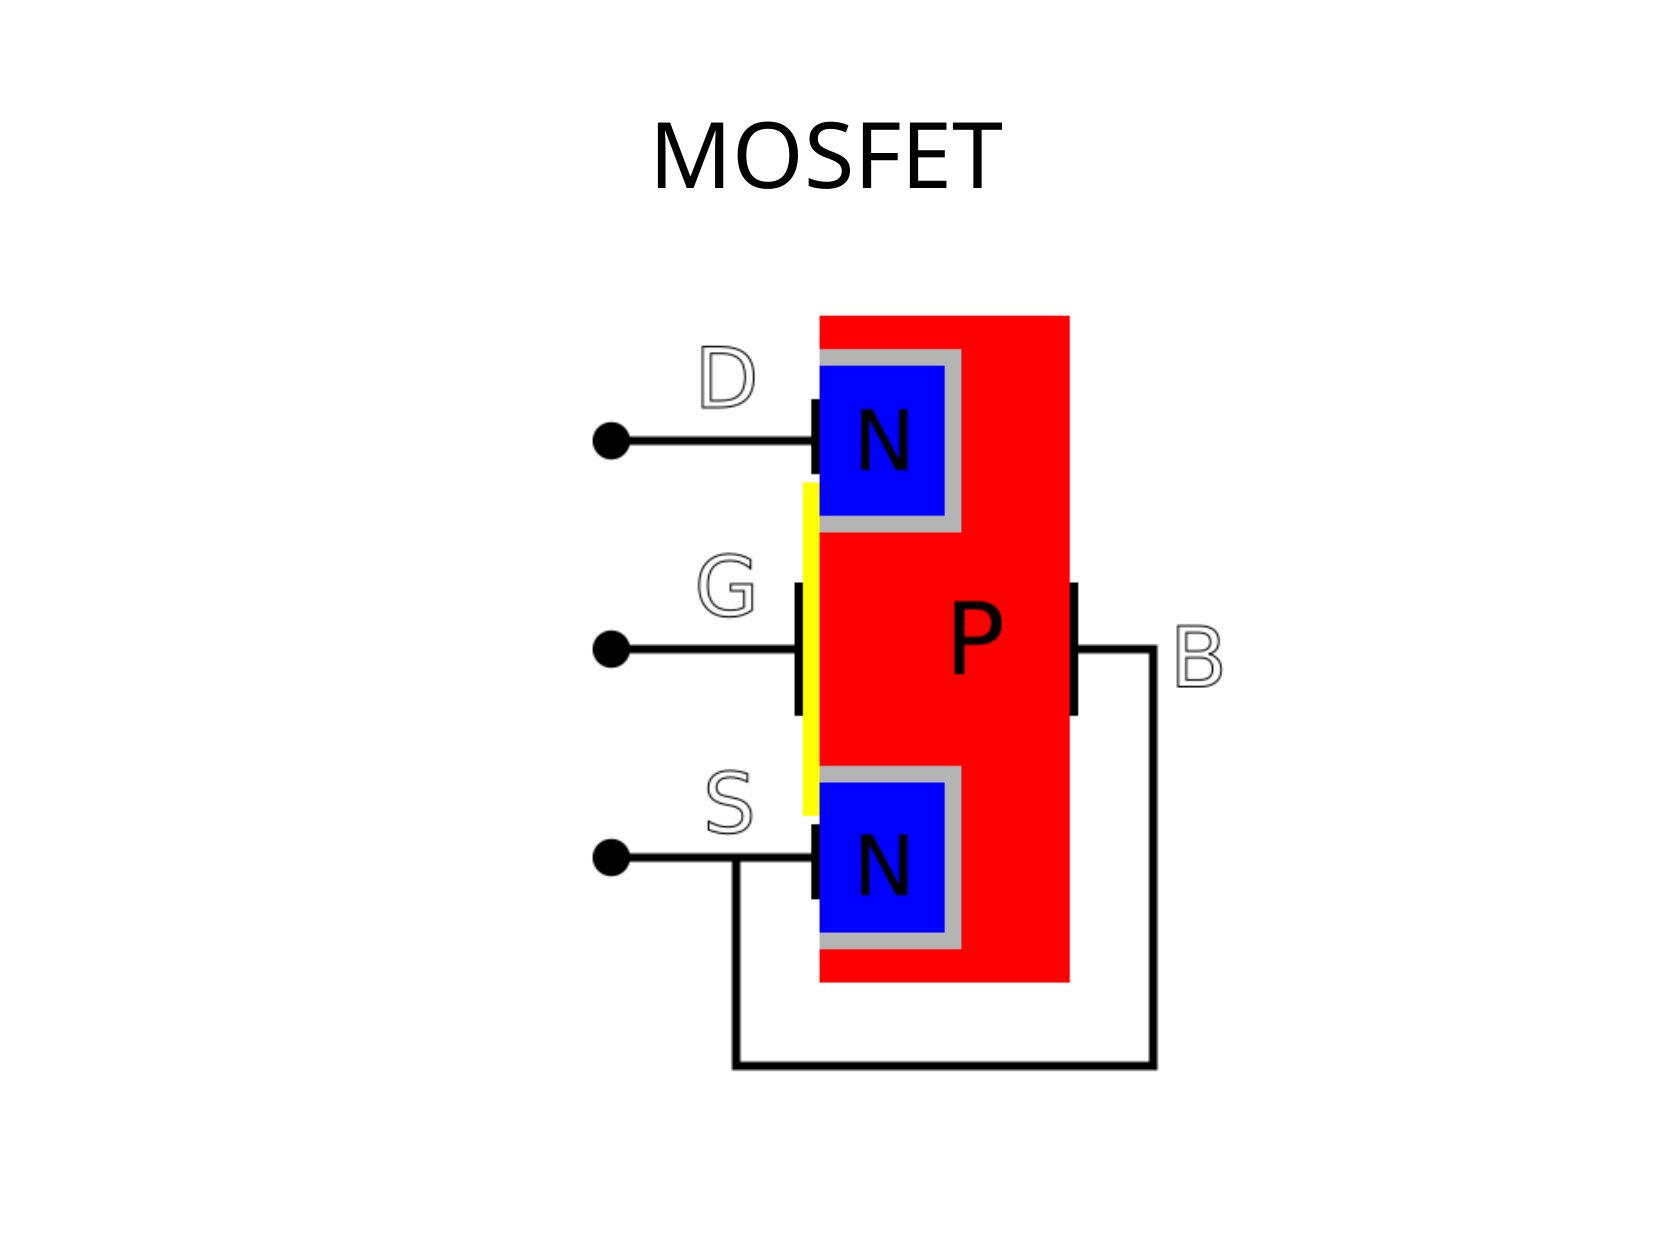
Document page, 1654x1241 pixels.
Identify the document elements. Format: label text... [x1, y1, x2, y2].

picture [236, 257, 1237, 1233]
title MOSFET [82, 49, 1571, 257]
